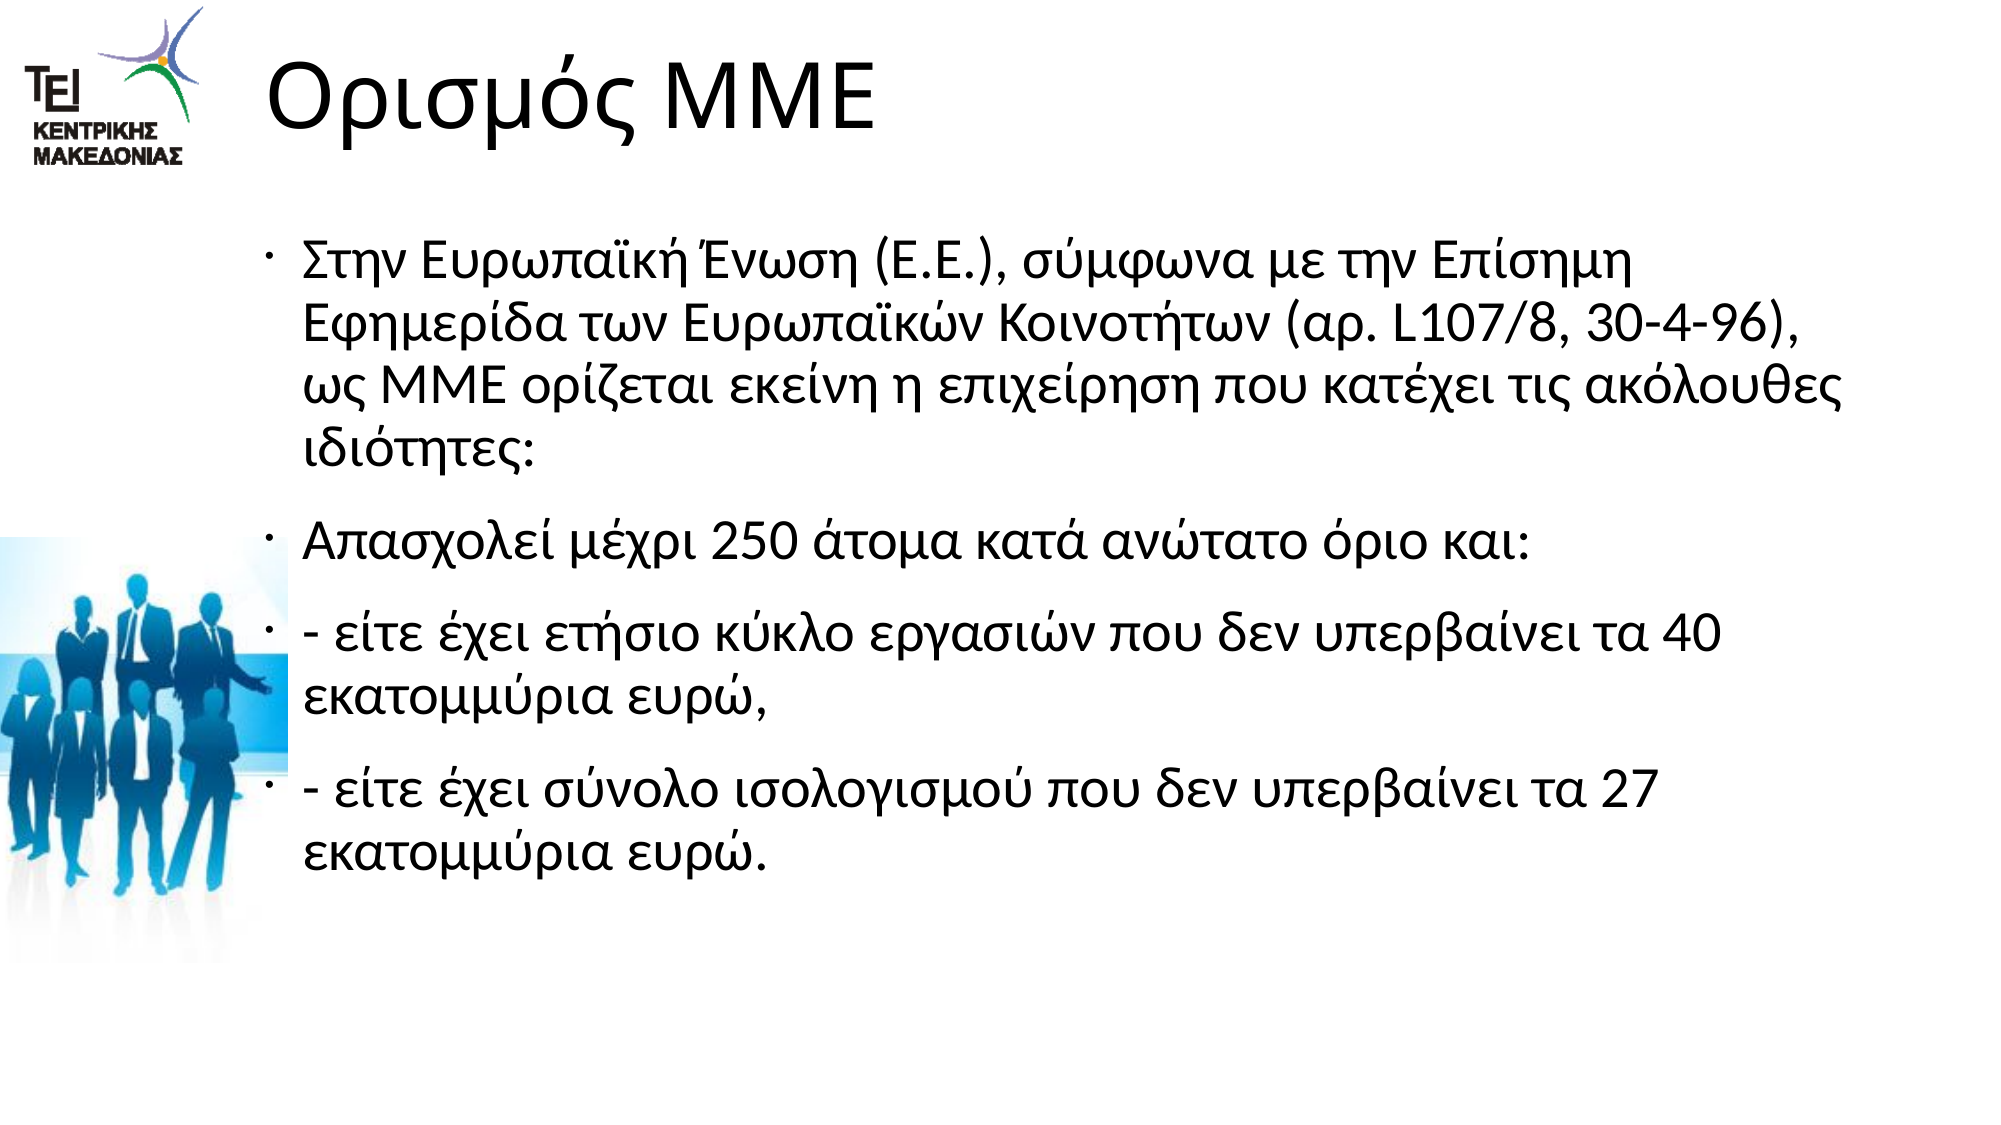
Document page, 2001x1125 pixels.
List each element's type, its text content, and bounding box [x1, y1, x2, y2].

picture [0, 0, 135, 169]
list Στην Ευρωπαϊκή Ένωση (Ε.Ε.), σύμφωνα με την Επίσημη Εφημερίδα των Ευρωπαϊκών Κοινοτήτων (αρ. L107/8, 30-4-96), ως ΜΜΕ ορίζεται εκείνη η επιχείρηση που κατέχει τις ακόλουθες ιδιότητες: Απασχολεί μέχρι 250 άτομα κατά ανώτατο όριο και: - είτε έχει ετήσιο κύκλο εργασιών που δεν υπερβαίνει τα 40 εκατομμύρια ευρώ, - είτε έχει σύνολο ισολογισμού που δεν υπερβαίνει τα 27 εκατομμύρια ευρώ. [249, 220, 1863, 994]
title Ορισμός ΜΜΕ [249, 41, 1863, 192]
picture [0, 537, 249, 963]
